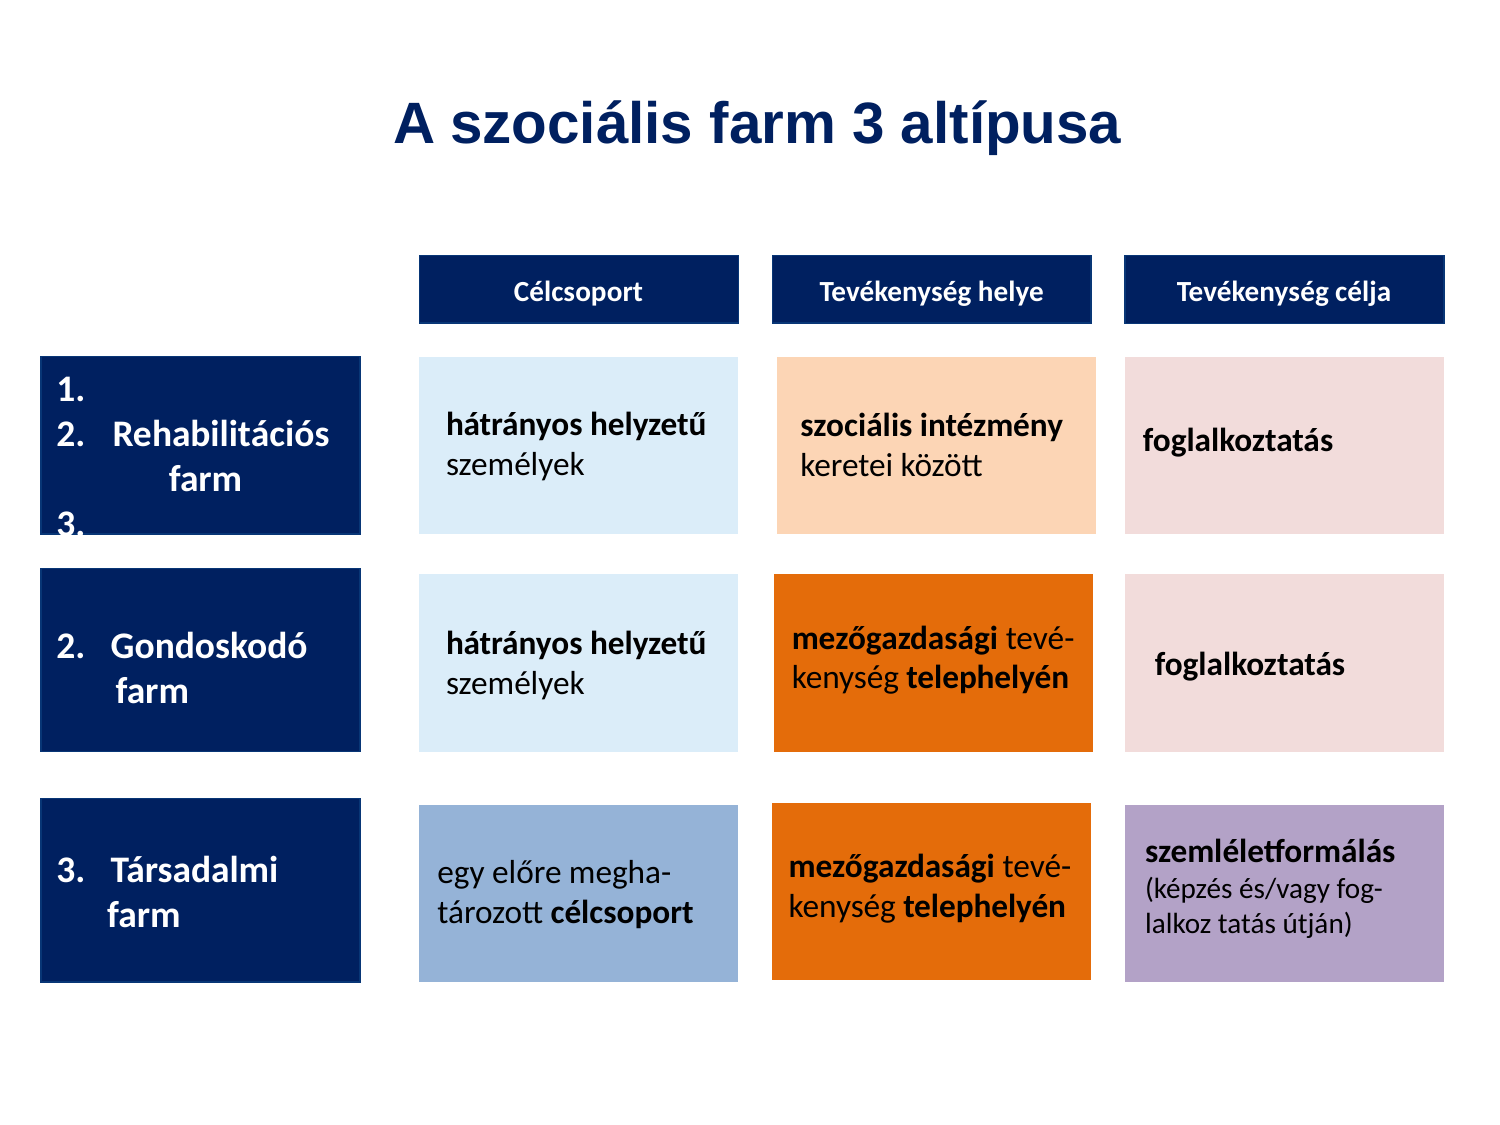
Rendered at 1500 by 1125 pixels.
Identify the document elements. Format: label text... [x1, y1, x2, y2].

text_box hátrányos helyzetű személyek [431, 355, 750, 490]
text_box A szociális farm 3 altípusa [78, 78, 1438, 165]
text_box [419, 357, 738, 534]
text_box [419, 805, 738, 982]
text_box 3. Társadalmi farm [41, 799, 360, 982]
text_box mezőgazdasági tevé- kenység telephelyén [777, 608, 1116, 703]
text_box Tevékenység helye [772, 255, 1091, 323]
text_box [772, 803, 1091, 980]
text_box mezőgazdasági tevé- kenység telephelyén [774, 837, 1113, 932]
text_box [1125, 574, 1444, 752]
text_box szemléletformálás (képzés és/vagy fog- lalkoz tatás útján) [1130, 822, 1437, 947]
text_box hátrányos helyzetű személyek [431, 574, 750, 709]
text_box foglalkoztatás [1128, 411, 1349, 466]
text_box 2. Gondoskodó farm [41, 568, 360, 752]
text_box Rehabilitációs farm [41, 357, 360, 534]
text_box foglalkoztatás [1140, 635, 1361, 690]
text_box [774, 574, 1093, 752]
text_box [1125, 805, 1444, 982]
text_box szociális intézmény keretei között [785, 395, 1096, 490]
text_box [777, 357, 1096, 534]
text_box Célcsoport [419, 255, 738, 323]
text_box [419, 574, 738, 752]
text_box [1125, 357, 1444, 534]
text_box egy előre megha- tározott célcsoport [422, 842, 709, 937]
text_box Tevékenység célja [1125, 256, 1444, 323]
